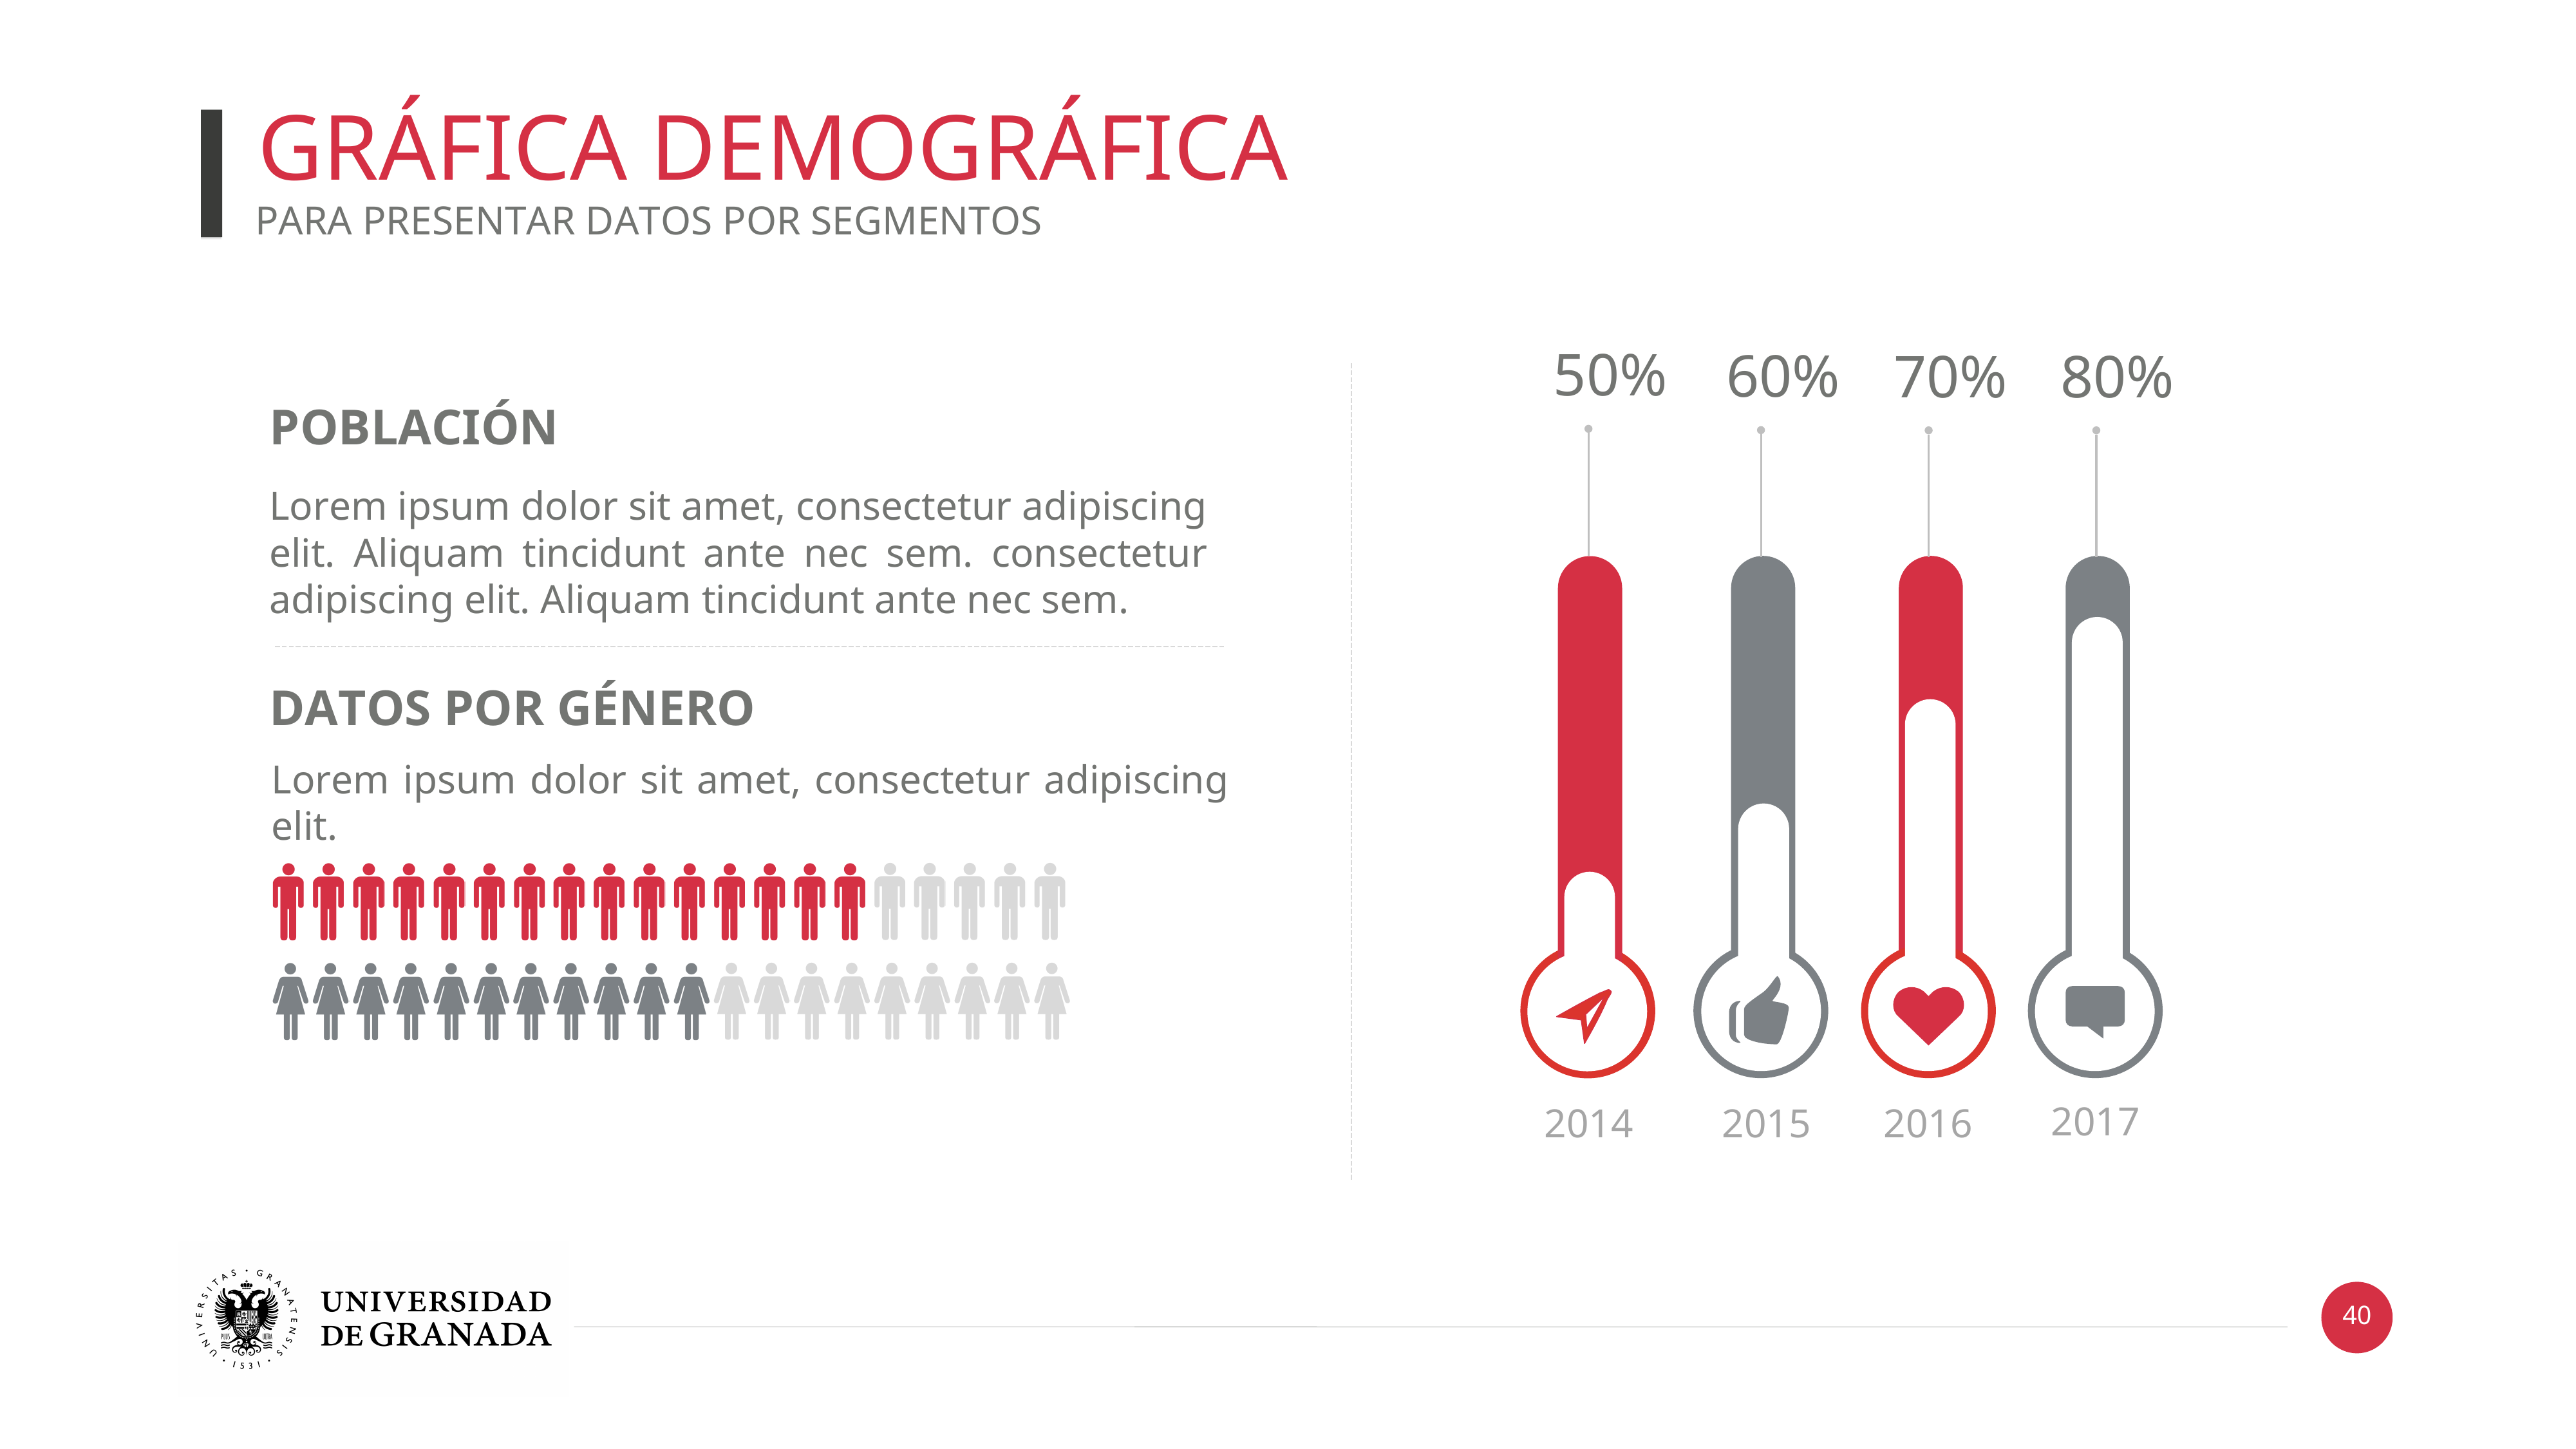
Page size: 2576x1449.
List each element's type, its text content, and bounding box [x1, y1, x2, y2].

picture [512, 962, 550, 1041]
picture [393, 962, 430, 1041]
text_box [201, 109, 223, 238]
text_box Lorem ipsum dolor sit amet, consectetur adipiscing elit. Aliquam tincidunt ante nec sem. consectetur adipiscing elit. Aliquam tincidunt ante nec sem. [250, 471, 1228, 678]
picture [713, 962, 751, 1040]
text_box Lorem ipsum dolor sit amet, consectetur adipiscing elit. [261, 750, 1240, 853]
text_box [1693, 556, 1829, 1079]
text_box 2014 [1525, 1088, 1653, 1155]
picture [874, 862, 906, 941]
picture [593, 862, 626, 941]
picture [713, 862, 746, 941]
picture [1034, 862, 1067, 941]
picture [633, 862, 666, 941]
text_box DATOS POR GÉNERO [259, 672, 766, 740]
picture [312, 862, 345, 941]
text_box 2017 [2031, 1087, 2160, 1154]
picture [753, 962, 791, 1040]
picture [993, 962, 1031, 1040]
picture [552, 962, 590, 1041]
picture [753, 862, 786, 941]
picture [272, 862, 305, 941]
text_box [1861, 556, 1996, 1079]
picture [793, 962, 831, 1040]
text_box 80% [2041, 330, 2194, 419]
picture [553, 862, 585, 941]
picture [272, 962, 310, 1041]
picture [673, 962, 711, 1041]
picture [633, 962, 671, 1041]
picture [954, 862, 986, 941]
picture [513, 862, 545, 941]
text_box POBLACIÓN [250, 386, 579, 464]
picture [673, 862, 706, 941]
text_box 50% [1534, 328, 1687, 417]
picture [874, 962, 911, 1040]
text_box 2016 [1864, 1088, 1992, 1155]
picture [433, 962, 470, 1041]
text_box [2027, 556, 2163, 1079]
picture [473, 862, 506, 941]
picture [473, 962, 510, 1041]
picture [914, 962, 952, 1040]
picture [353, 862, 385, 941]
text_box 2015 [1702, 1088, 1830, 1155]
text_box 60% [1706, 330, 1859, 419]
text_box <número> [2308, 1278, 2407, 1356]
picture [914, 862, 946, 941]
picture [834, 962, 871, 1040]
picture [593, 962, 630, 1041]
picture [312, 962, 350, 1041]
picture [794, 862, 826, 941]
picture [433, 862, 465, 941]
text_box 70% [1874, 330, 2027, 419]
text_box PARA PRESENTAR DATOS POR SEGMENTOS [245, 191, 2400, 248]
picture [993, 862, 1026, 941]
text_box GRÁFICA DEMOGRÁFICA [248, 85, 2402, 204]
picture [178, 1241, 569, 1397]
text_box [1520, 556, 1655, 1079]
picture [834, 862, 867, 941]
picture [352, 962, 390, 1041]
picture [954, 962, 991, 1040]
picture [1033, 962, 1071, 1040]
picture [393, 862, 426, 941]
